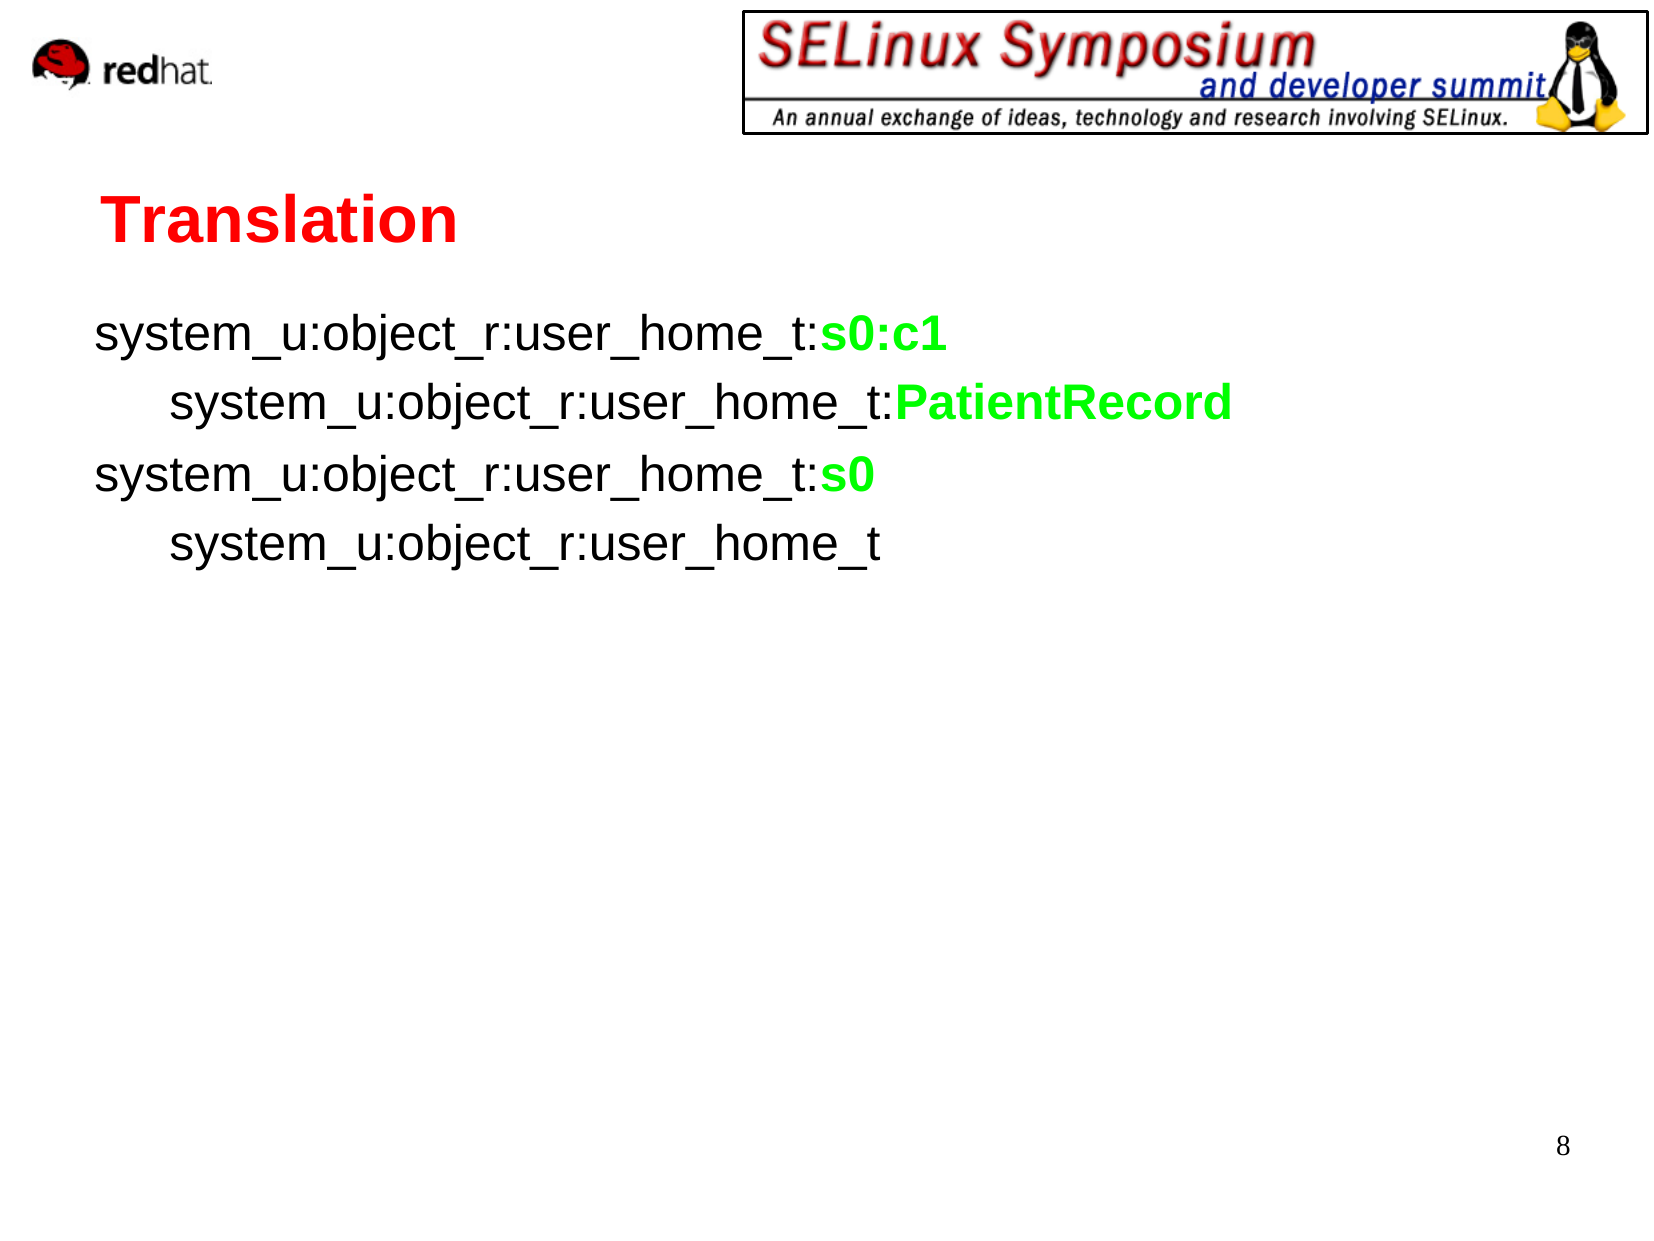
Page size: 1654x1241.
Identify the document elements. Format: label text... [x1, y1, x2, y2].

text_box [94, 294, 1511, 365]
title Translation [100, 164, 1506, 275]
picture [31, 37, 212, 98]
list system_u:object_r:user_home_t:s0:c1 system_u:object_r:user_home_t:PatientRecord system_u:object_r:user_home_t:s0 system_u:object_r:user_home_t [94, 304, 1500, 1174]
picture [745, 13, 1646, 132]
